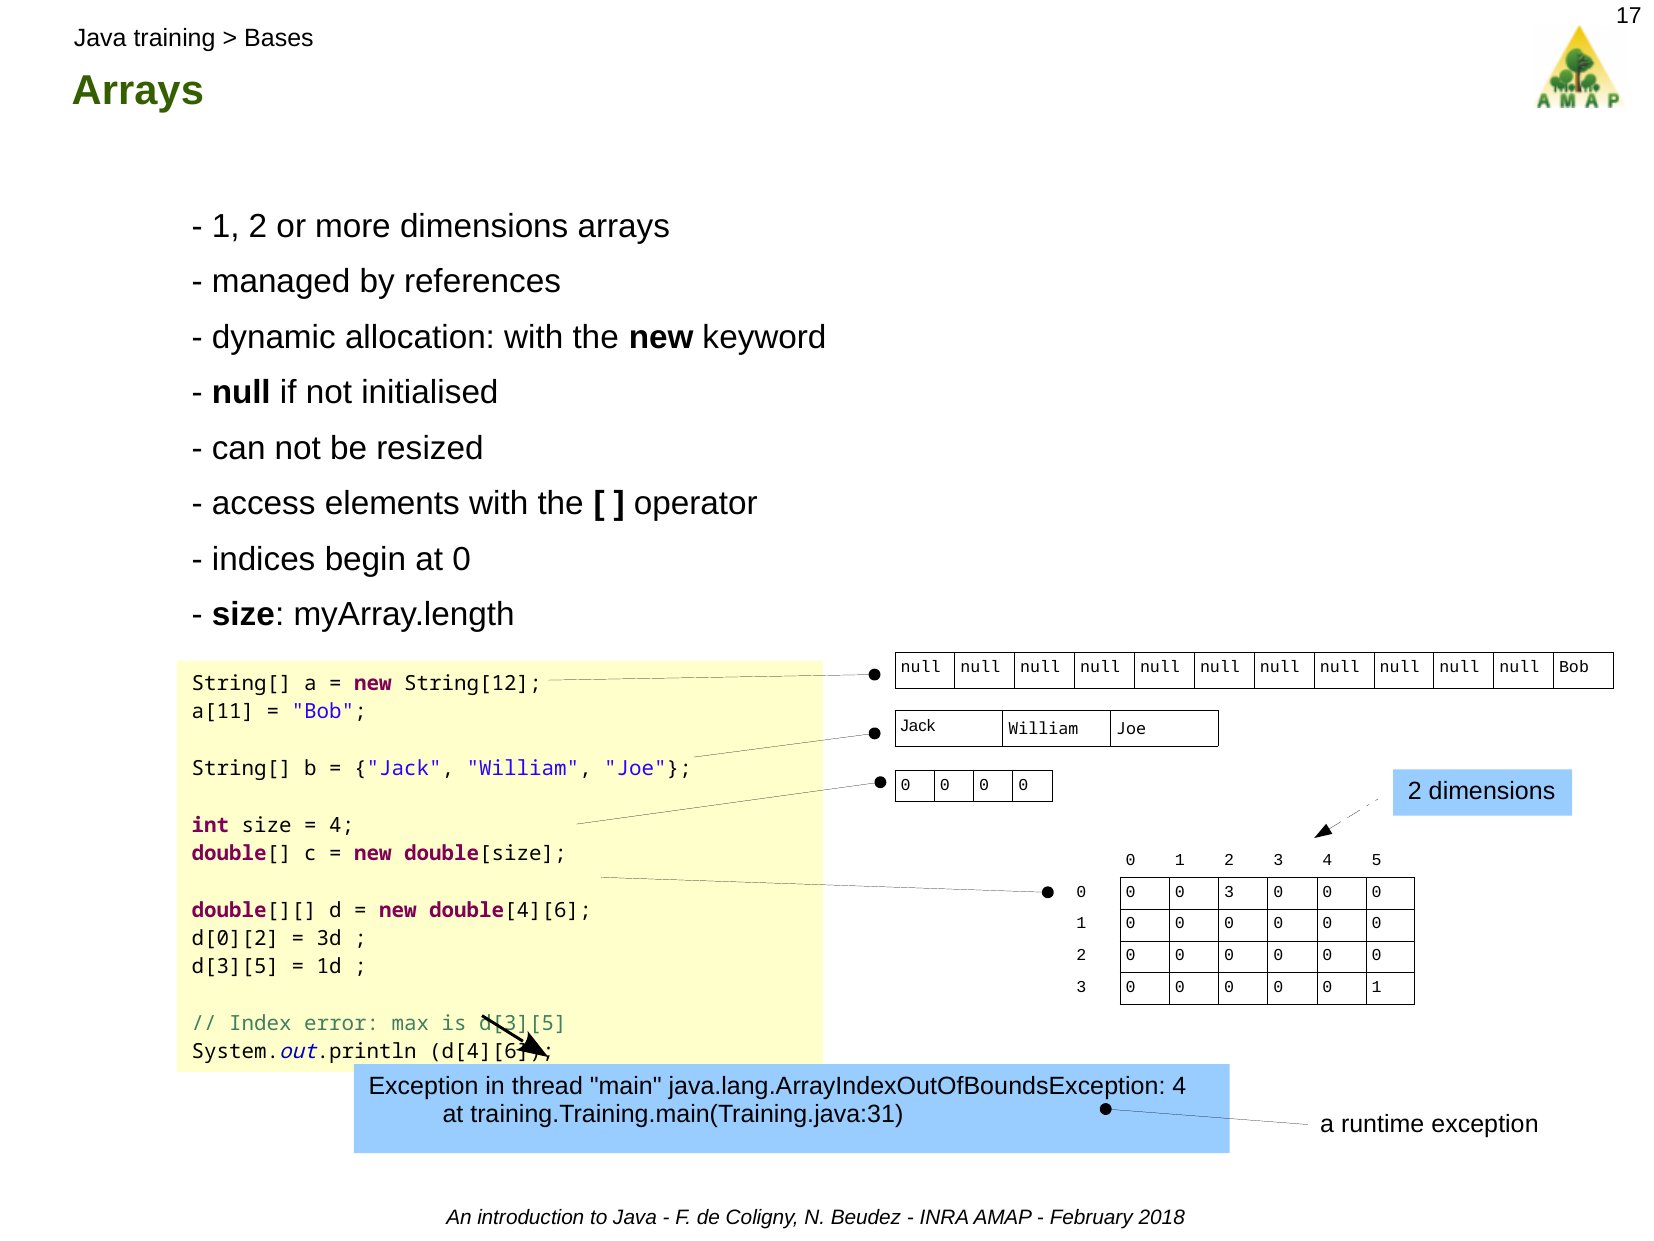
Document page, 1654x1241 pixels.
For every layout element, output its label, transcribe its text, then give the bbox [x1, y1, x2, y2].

table_cell 1 [1070, 909, 1120, 941]
table_cell 0 [1318, 878, 1366, 909]
table_header null [1075, 653, 1134, 688]
text_box Java training > Bases [59, 16, 1004, 60]
table_cell 0 [1219, 942, 1267, 972]
table_header 4 [1317, 846, 1366, 877]
table_cell 0 [1219, 910, 1267, 941]
picture [1533, 25, 1627, 108]
table_cell 0 [1367, 910, 1414, 941]
text_box String[] a = new String[12]; a[11] = "Bob"; String[] b = {"Jack", "William", "Joe"}; int size = 4; double[] c = new double[size]; double[][] d = new double[4][6]; d[0][2] = 3d ; d[3][5] = 1d ; // Index error: max is d[3][5] System.out.println (d[4][6]); [176, 661, 823, 1019]
table_cell 0 [1268, 973, 1317, 1004]
table_header 5 [1366, 846, 1414, 877]
table_header null [1434, 653, 1493, 688]
table_header William [1003, 711, 1110, 746]
table_header 0 [1120, 846, 1169, 877]
table_cell 0 [1070, 878, 1120, 909]
table_header null [1195, 653, 1254, 688]
table_header null [896, 653, 954, 688]
table_cell 0 [1268, 910, 1317, 941]
table_cell 0 [1219, 973, 1267, 1004]
text_box Arrays [56, 59, 1120, 121]
table_header null [955, 653, 1014, 688]
table_header 1 [1169, 846, 1218, 877]
table_cell 0 [1318, 973, 1366, 1004]
text_box a runtime exception [1305, 1102, 1585, 1146]
table_header 2 [1218, 846, 1267, 877]
table_header 0 [1013, 771, 1052, 801]
table_cell 3 [1070, 972, 1120, 1004]
table_header null [1015, 653, 1074, 688]
table_header 0 [896, 771, 934, 801]
table_cell 1 [1367, 973, 1414, 1004]
text_box 2 dimensions [1393, 769, 1573, 816]
table_header 0 [974, 771, 1012, 801]
table_cell 0 [1170, 973, 1218, 1004]
table_cell 2 [1070, 941, 1120, 972]
table_cell 0 [1367, 942, 1414, 972]
table_cell 0 [1170, 910, 1218, 941]
table_header null [1135, 653, 1194, 688]
table_cell 0 [1121, 973, 1169, 1004]
table_cell 0 [1268, 942, 1317, 972]
table_header Jack [896, 711, 1002, 746]
table_cell 0 [1367, 878, 1414, 909]
table_header [1070, 846, 1120, 878]
table_cell 0 [1318, 942, 1366, 972]
table_cell 0 [1170, 942, 1218, 972]
table_header null [1494, 653, 1553, 688]
table_cell 0 [1268, 878, 1317, 909]
table_cell 0 [1318, 910, 1366, 941]
table_header null [1375, 653, 1433, 688]
text_box - 1, 2 or more dimensions arrays - managed by references - dynamic allocation: with the new keyword - null if not initialised - can not be resized - access elements with the [ ] operator - indices begin at 0 - size: myArray.length [176, 181, 1629, 696]
table_cell 0 [1121, 878, 1169, 909]
table_header 0 [935, 771, 973, 801]
table_header null [1255, 653, 1314, 688]
table_cell 3 [1219, 878, 1267, 909]
table_cell 0 [1121, 910, 1169, 941]
table_cell 0 [1170, 878, 1218, 909]
table_header Joe [1111, 711, 1218, 746]
table_header 3 [1267, 846, 1317, 877]
table_header null [1315, 653, 1374, 688]
text_box Exception in thread "main" java.lang.ArrayIndexOutOfBoundsException: 4 at training.Training.main(Training.java:31) [353, 1064, 1230, 1154]
table_header Bob [1554, 653, 1613, 688]
table_cell 0 [1121, 942, 1169, 972]
